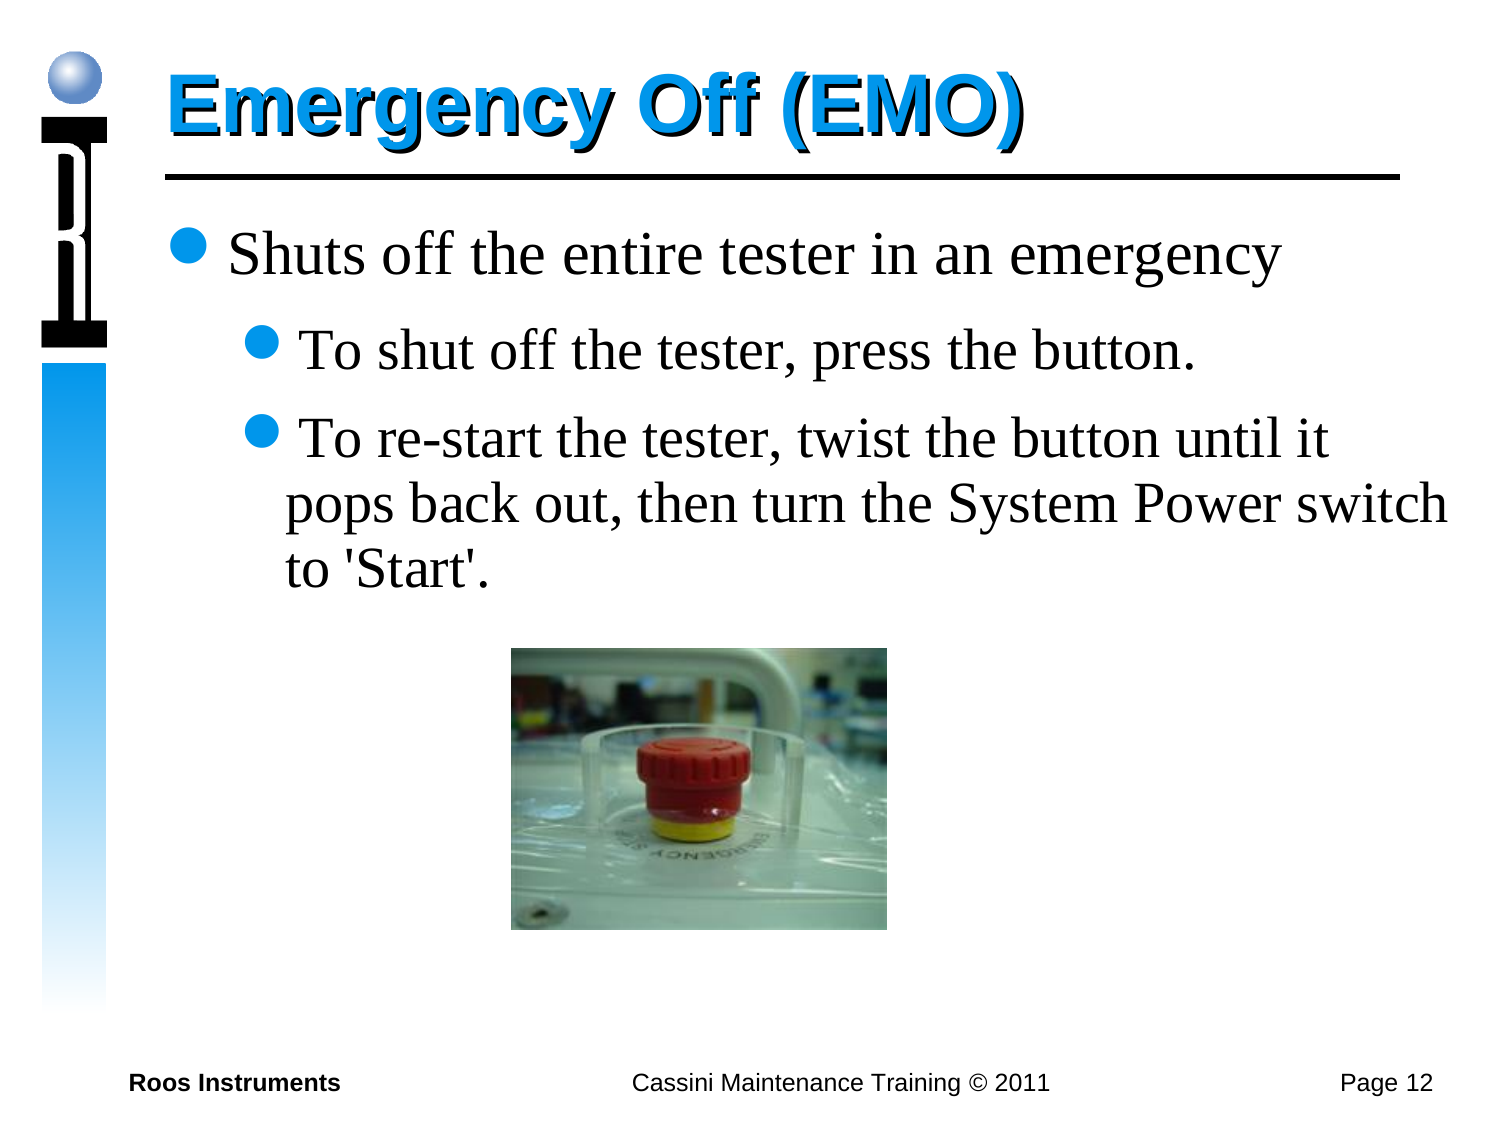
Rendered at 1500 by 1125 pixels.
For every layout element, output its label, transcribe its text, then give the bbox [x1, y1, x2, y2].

list Shuts off the entire tester in an emergency To shut off the tester, press the button. To re-start the tester, twist the button until it pops back out, then turn the System Power switch to 'Start'. [165, 218, 1451, 648]
picture [511, 648, 887, 930]
title Emergency Off (EMO) [165, 44, 1411, 150]
